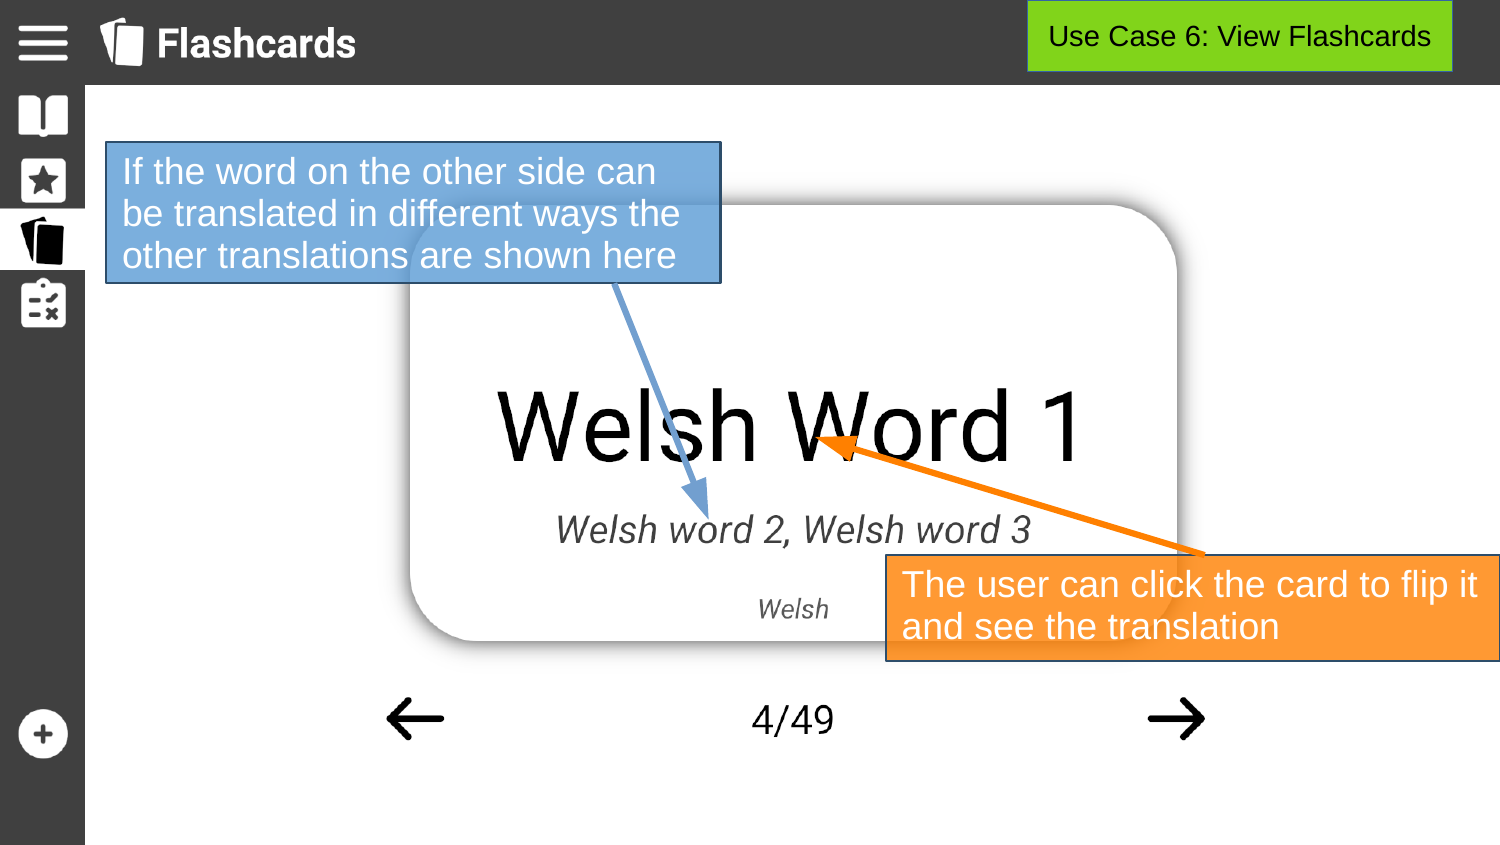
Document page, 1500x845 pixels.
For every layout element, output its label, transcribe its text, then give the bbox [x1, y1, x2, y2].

picture [0, 0, 1500, 845]
text_box If the word on the other side can be translated in different ways the other translations are shown here [106, 141, 721, 284]
text_box Use Case 6: View Flashcards [1027, 0, 1453, 72]
text_box The user can click the card to flip it and see the translation [885, 555, 1500, 662]
